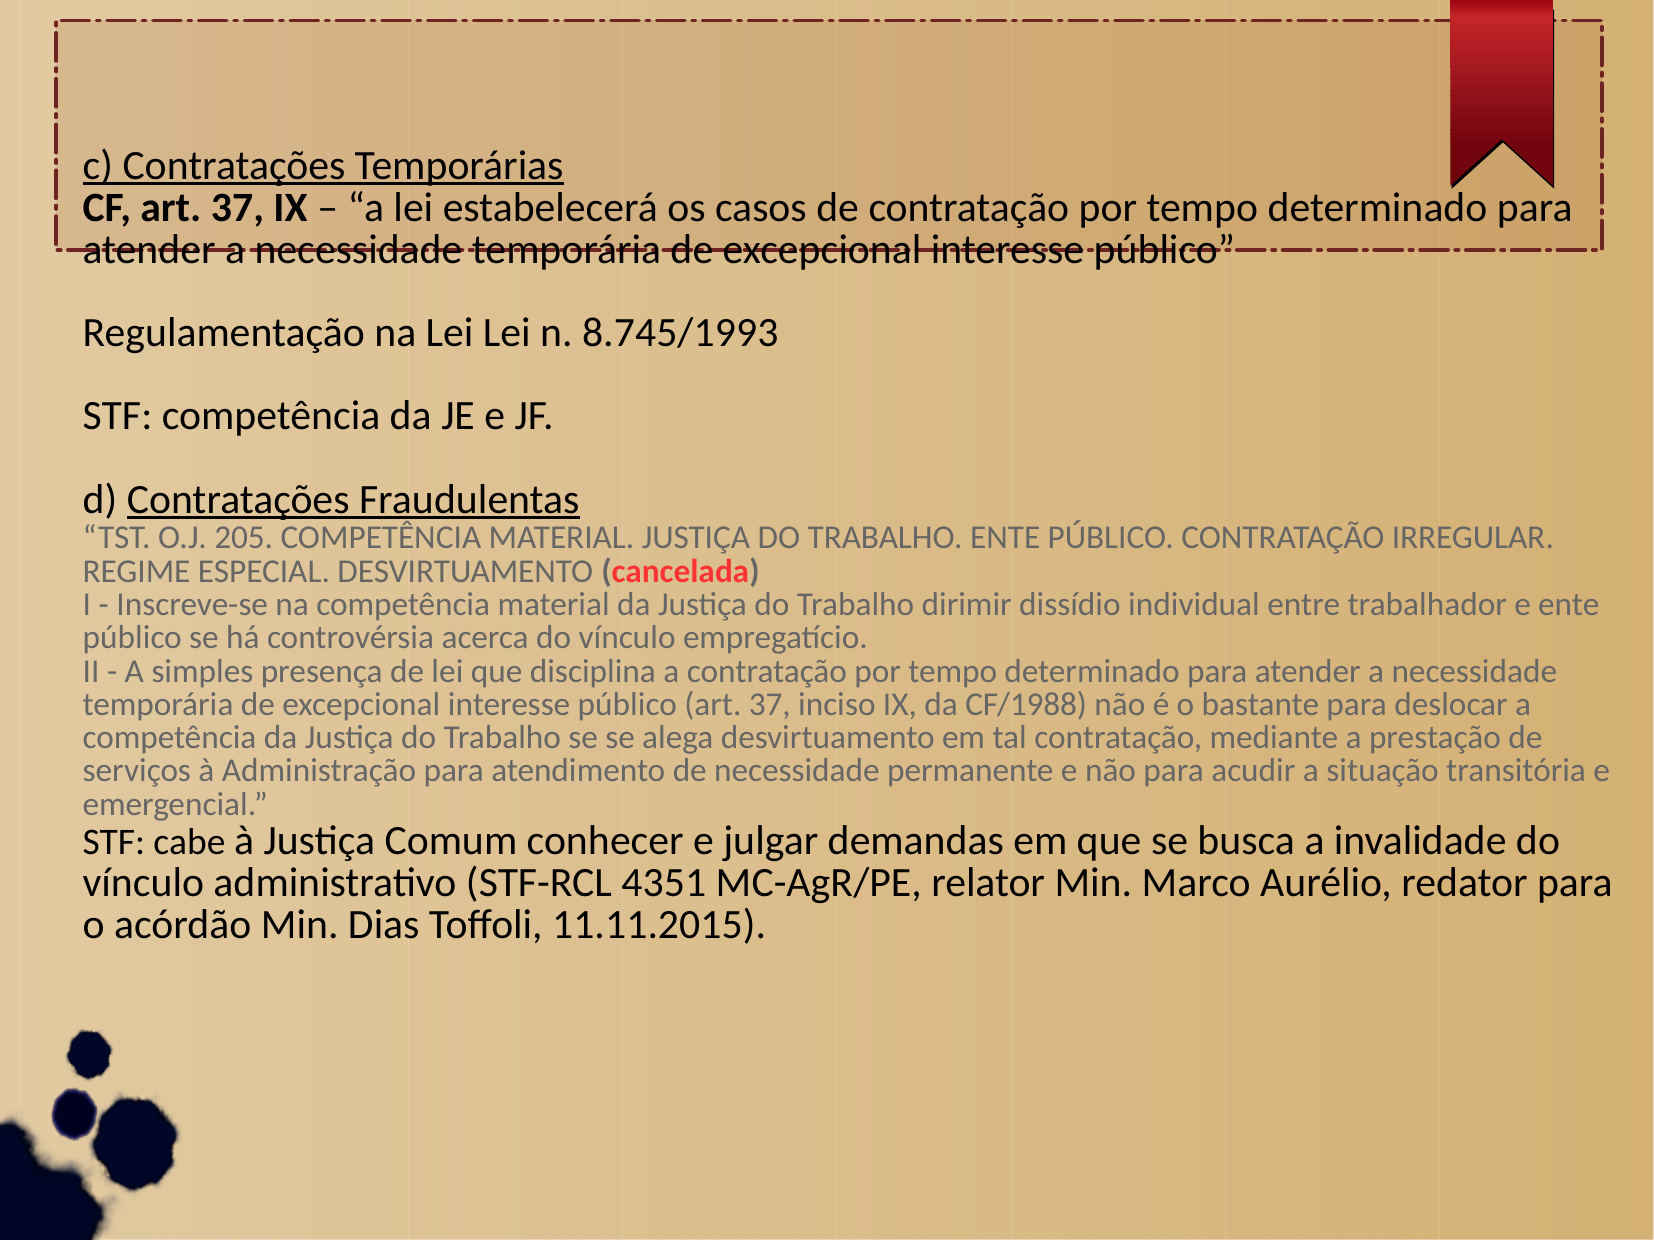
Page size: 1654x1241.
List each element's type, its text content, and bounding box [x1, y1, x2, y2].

title c) Contratações Temporárias CF, art. 37, IX – “a lei estabelecerá os casos de contratação por tempo determinado para atender a necessidade temporária de excepcional interesse público” Regulamentação na Lei Lei n. 8.745/1993 STF: competência da JE e JF. d) Contratações Fraudulentas “TST. O.J. 205. COMPETÊNCIA MATERIAL. JUSTIÇA DO TRABALHO. ENTE PÚBLICO. CONTRATAÇÃO IRREGULAR. REGIME ESPECIAL. DESVIRTUAMENTO (cancelada) I - Inscreve-se na competência material da Justiça do Trabalho dirimir dissídio individual entre trabalhador e ente público se há controvérsia acerca do vínculo empregatício. II - A simples presença de lei que disciplina a contratação por tempo determinado para atender a necessidade temporária de excepcional interesse público (art. 37, inciso IX, da CF/1988) não é o bastante para deslocar a competência da Justiça do Trabalho se se alega desvirtuamento em tal contratação, mediante a prestação de serviços à Administração para atendimento de necessidade permanente e não para acudir a situação transitória e emergencial.” STF: cabe à Justiça Comum conhecer e julgar demandas em que se busca a invalidade do vínculo administrativo (STF-RCL 4351 MC-AgR/PE, relator Min. Marco Aurélio, redator para o acórdão Min. Dias Toffoli, 11.11.2015). [82, 0, 1630, 1205]
